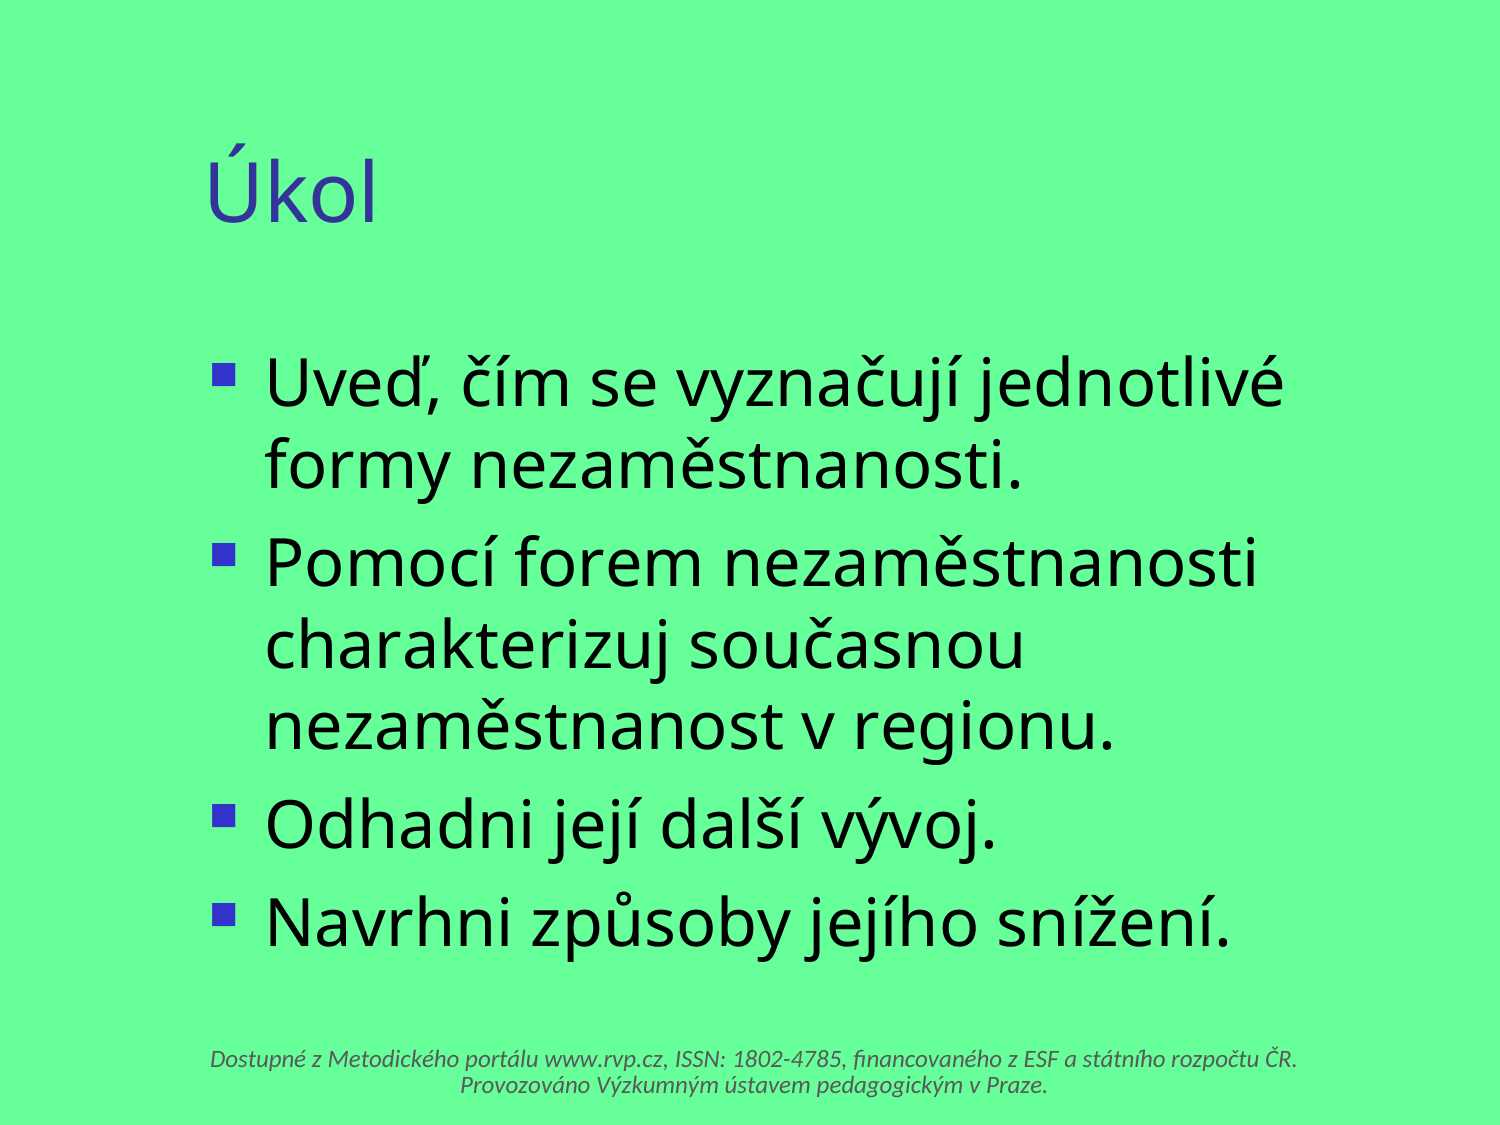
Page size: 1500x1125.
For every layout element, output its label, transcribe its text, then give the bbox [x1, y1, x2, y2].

title Úkol [188, 7, 1467, 248]
list Uveď, čím se vyznačují jednotlivé formy nezaměstnanosti. Pomocí forem nezaměstnanosti charakterizuj současnou nezaměstnanost v regionu. Odhadni její další vývoj. Navrhni způsoby jejího snížení. [193, 331, 1469, 1032]
text_box Dostupné z Metodického portálu www.rvp.cz, ISSN: 1802-4785, financovaného z ESF a státního rozpočtu ČR. Provozováno Výzkumným ústavem pedagogickým v Praze. [133, 1042, 1377, 1103]
